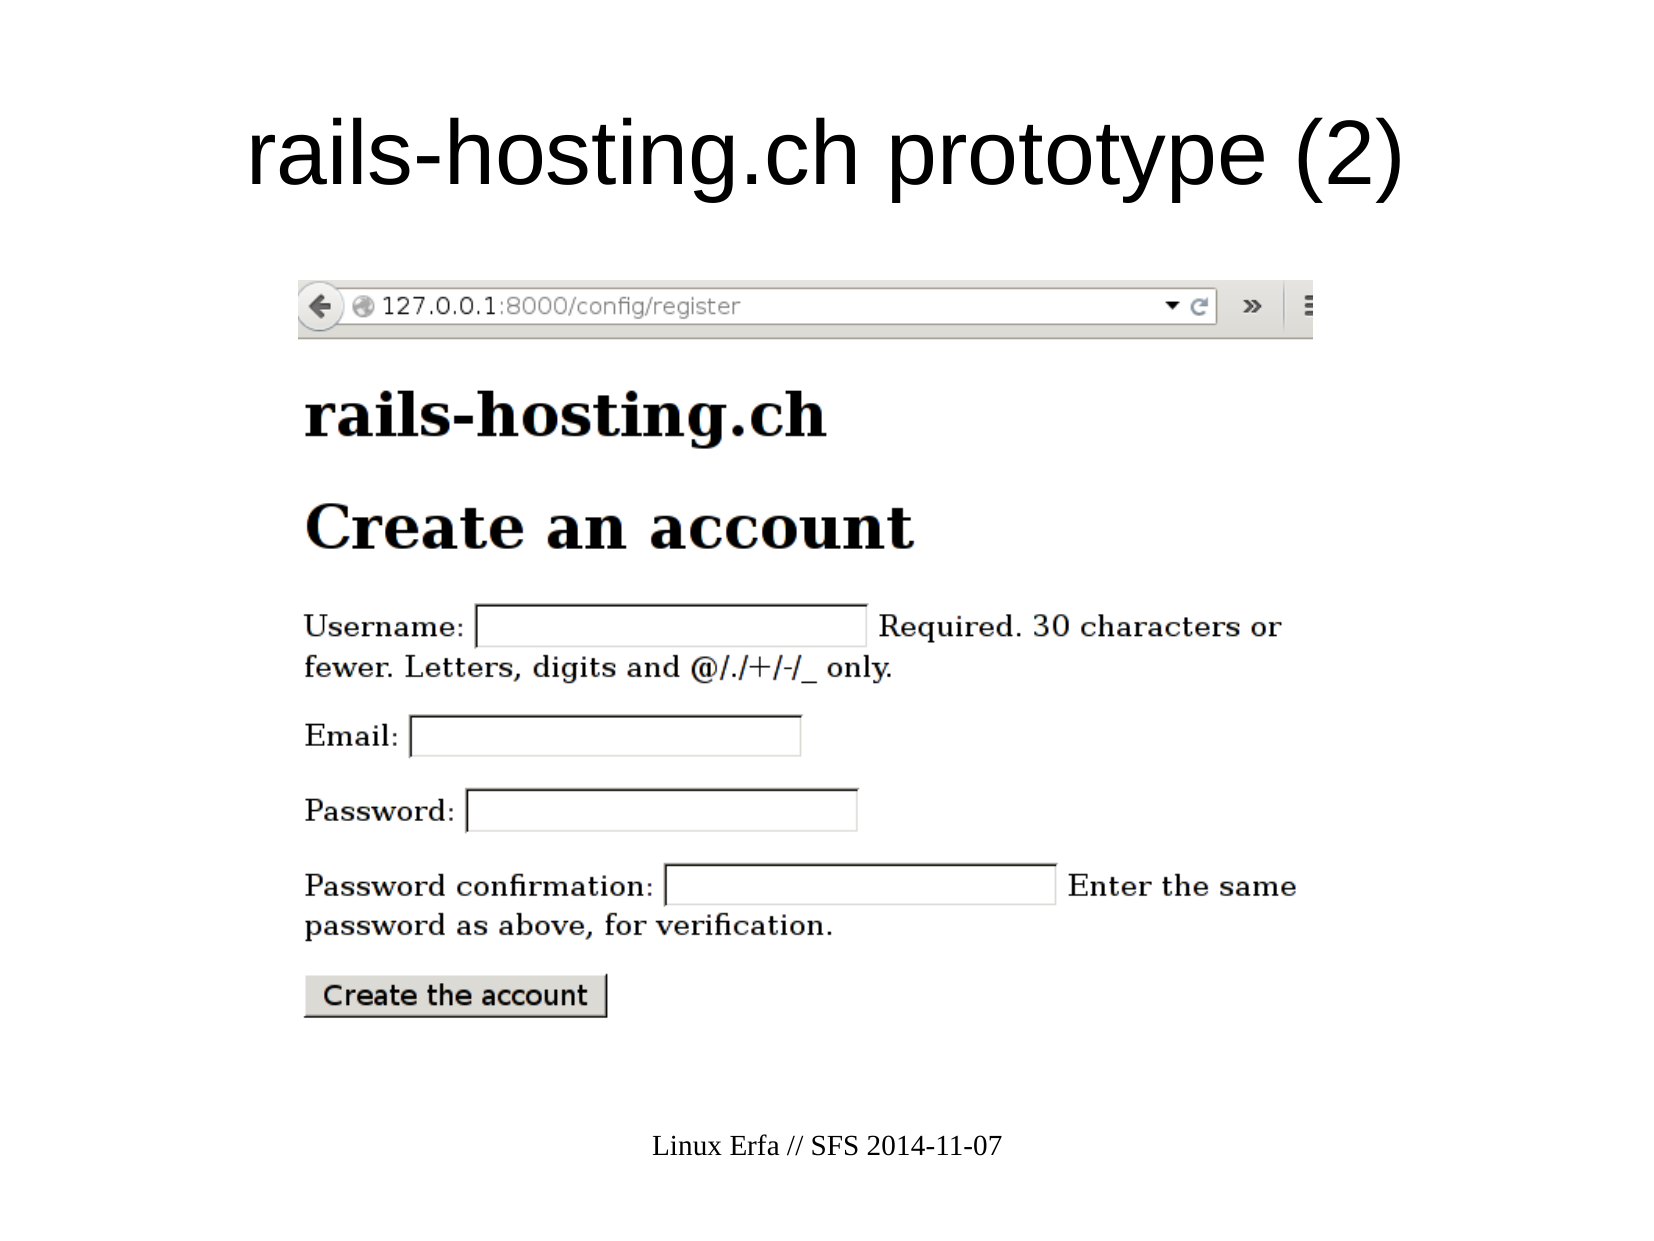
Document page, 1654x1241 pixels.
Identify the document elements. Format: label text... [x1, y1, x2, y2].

title rails-hosting.ch prototype (2) [82, 49, 1571, 257]
picture [298, 280, 1313, 1079]
